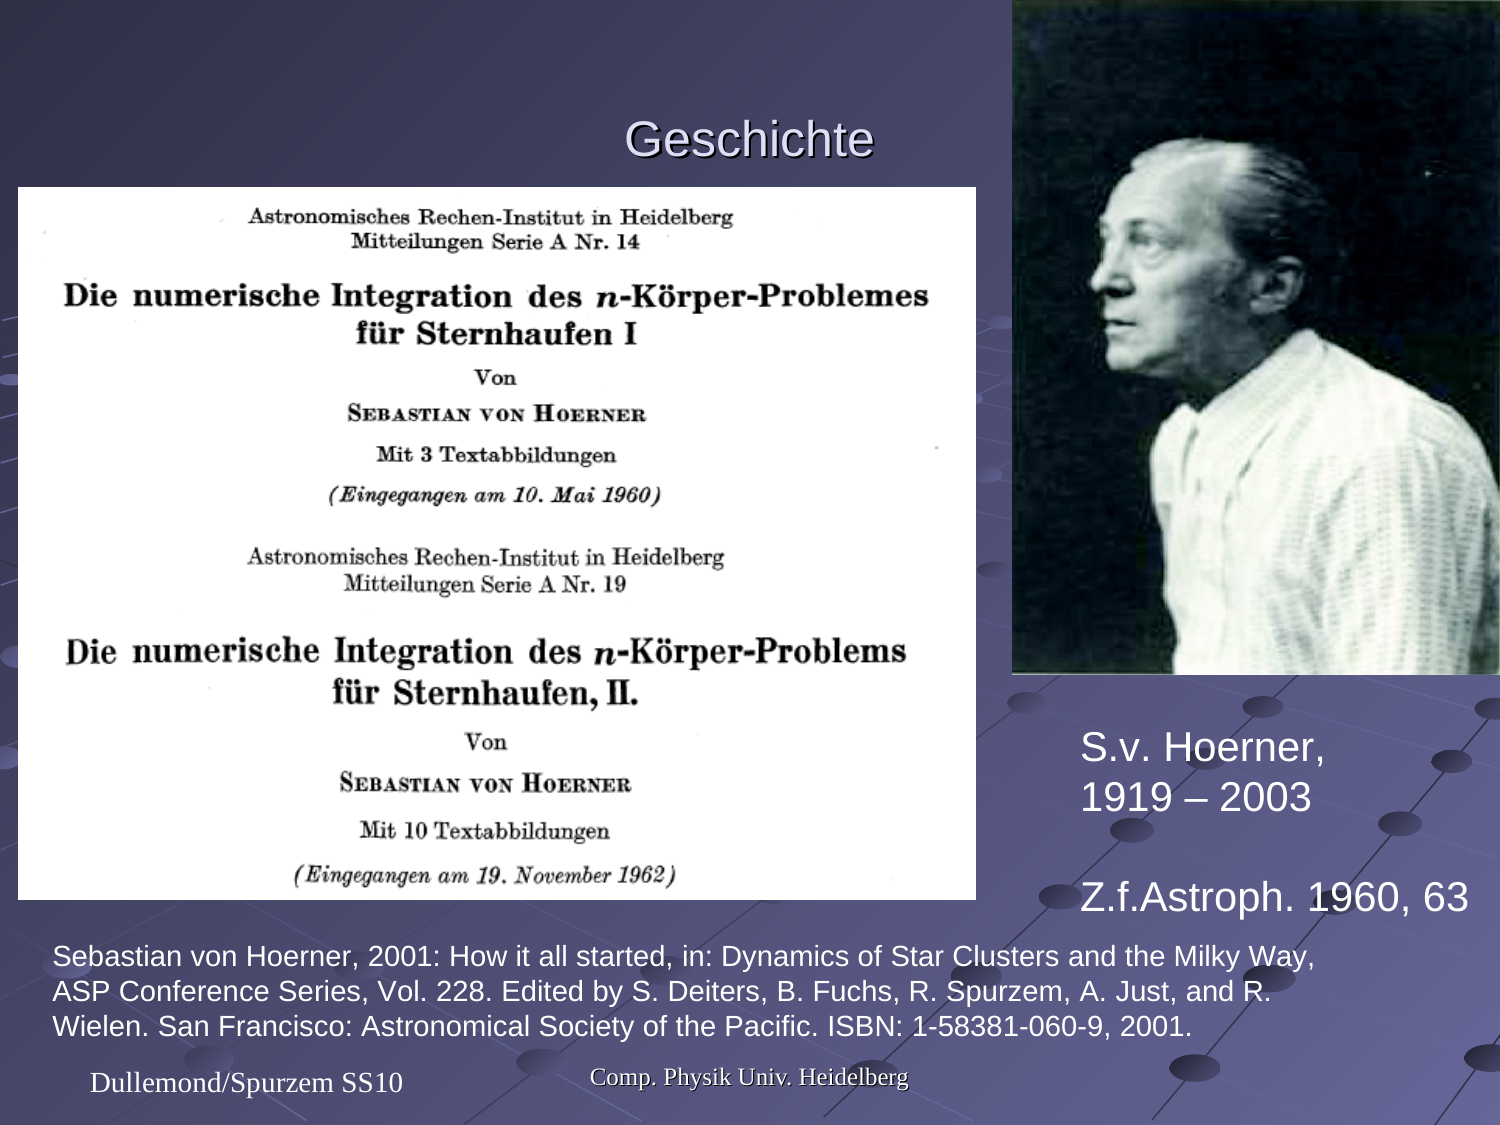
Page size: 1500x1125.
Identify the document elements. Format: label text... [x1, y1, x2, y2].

picture [1012, 0, 1500, 676]
picture [18, 187, 976, 901]
text_box S.v. Hoerner, 1919 – 2003 Z.f.Astroph. 1960, 63 [1065, 712, 1485, 979]
title Geschichte [75, 45, 1012, 233]
text_box Sebastian von Hoerner, 2001: How it all started, in: Dynamics of Star Clusters and the Milky Way, ASP Conference Series, Vol. 228. Edited by S. Deiters, B. Fuchs, R. Spurzem, A. Just, and R. Wielen. San Francisco: Astronomical Society of the Pacific. ISBN: 1-58381-060-9, 2001. [37, 930, 1352, 1051]
